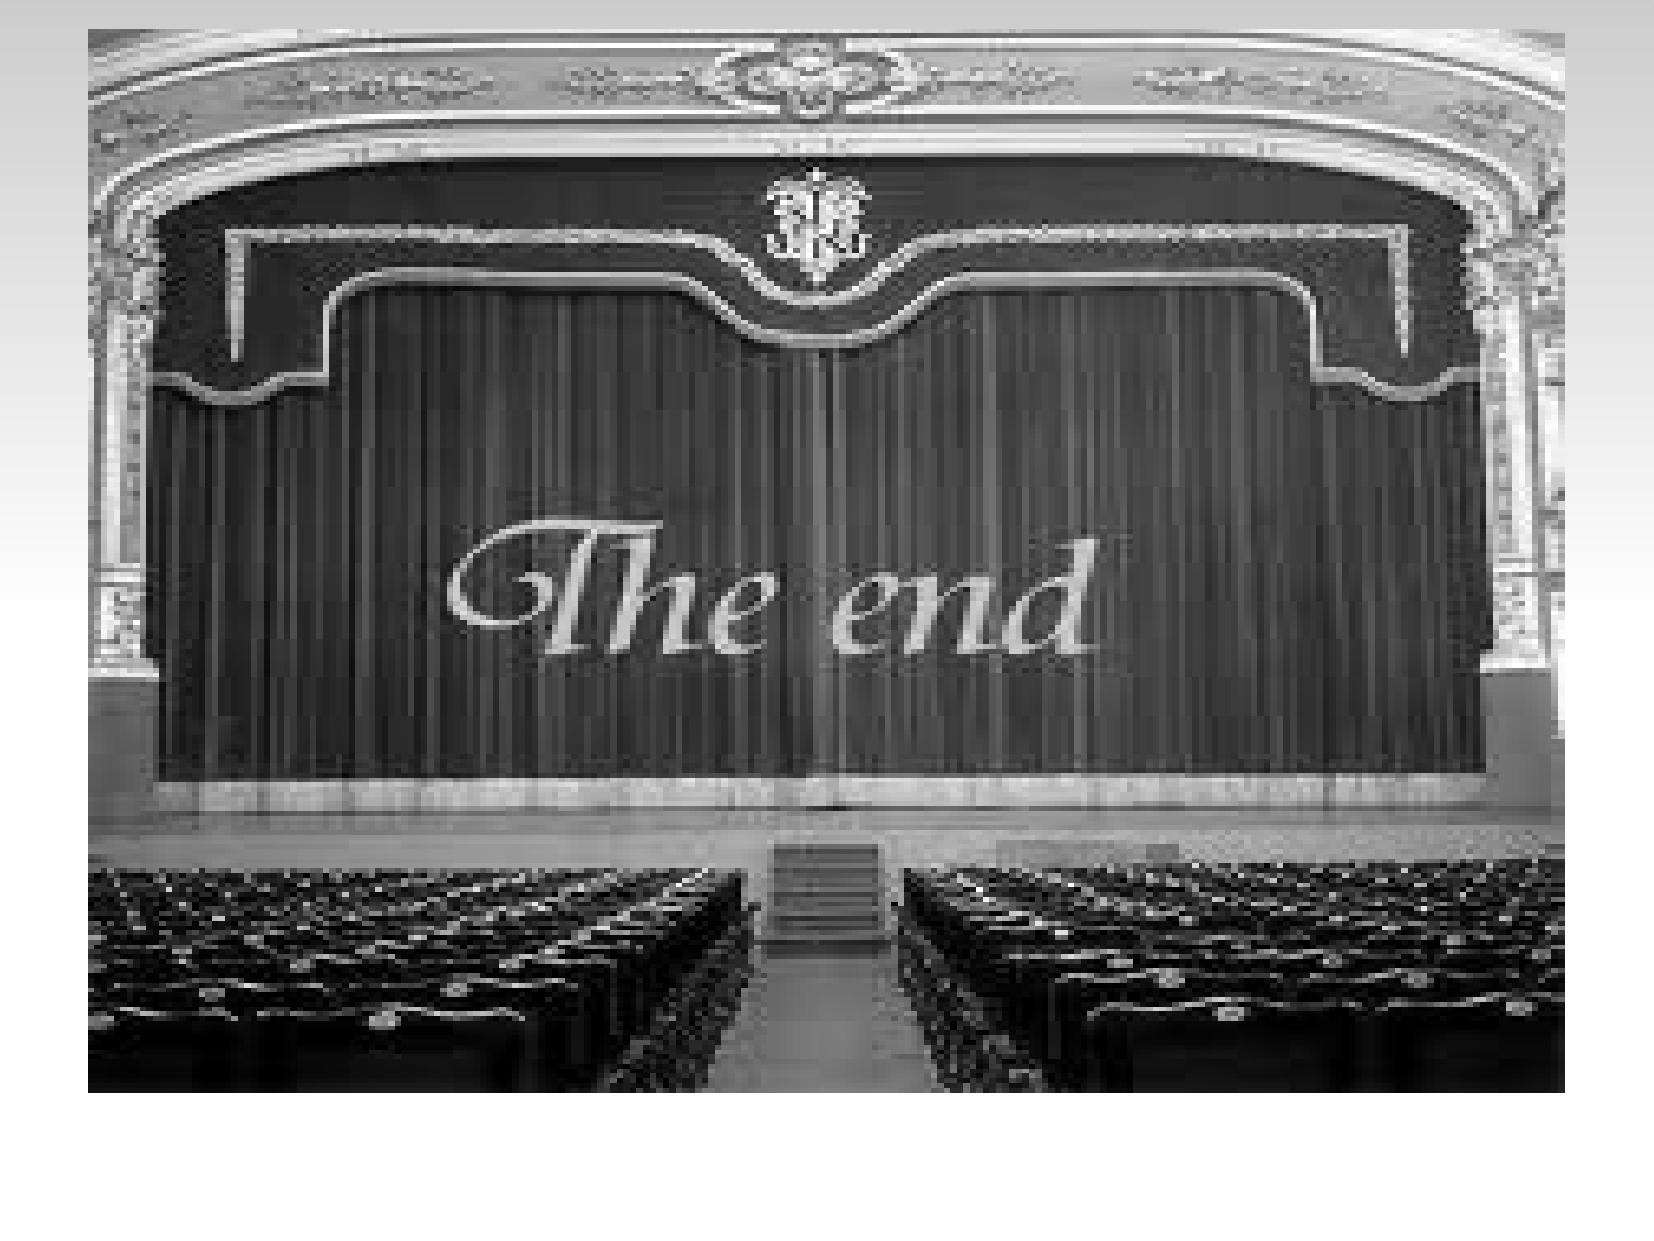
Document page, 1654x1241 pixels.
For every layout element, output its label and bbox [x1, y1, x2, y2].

picture [88, 29, 1565, 1093]
